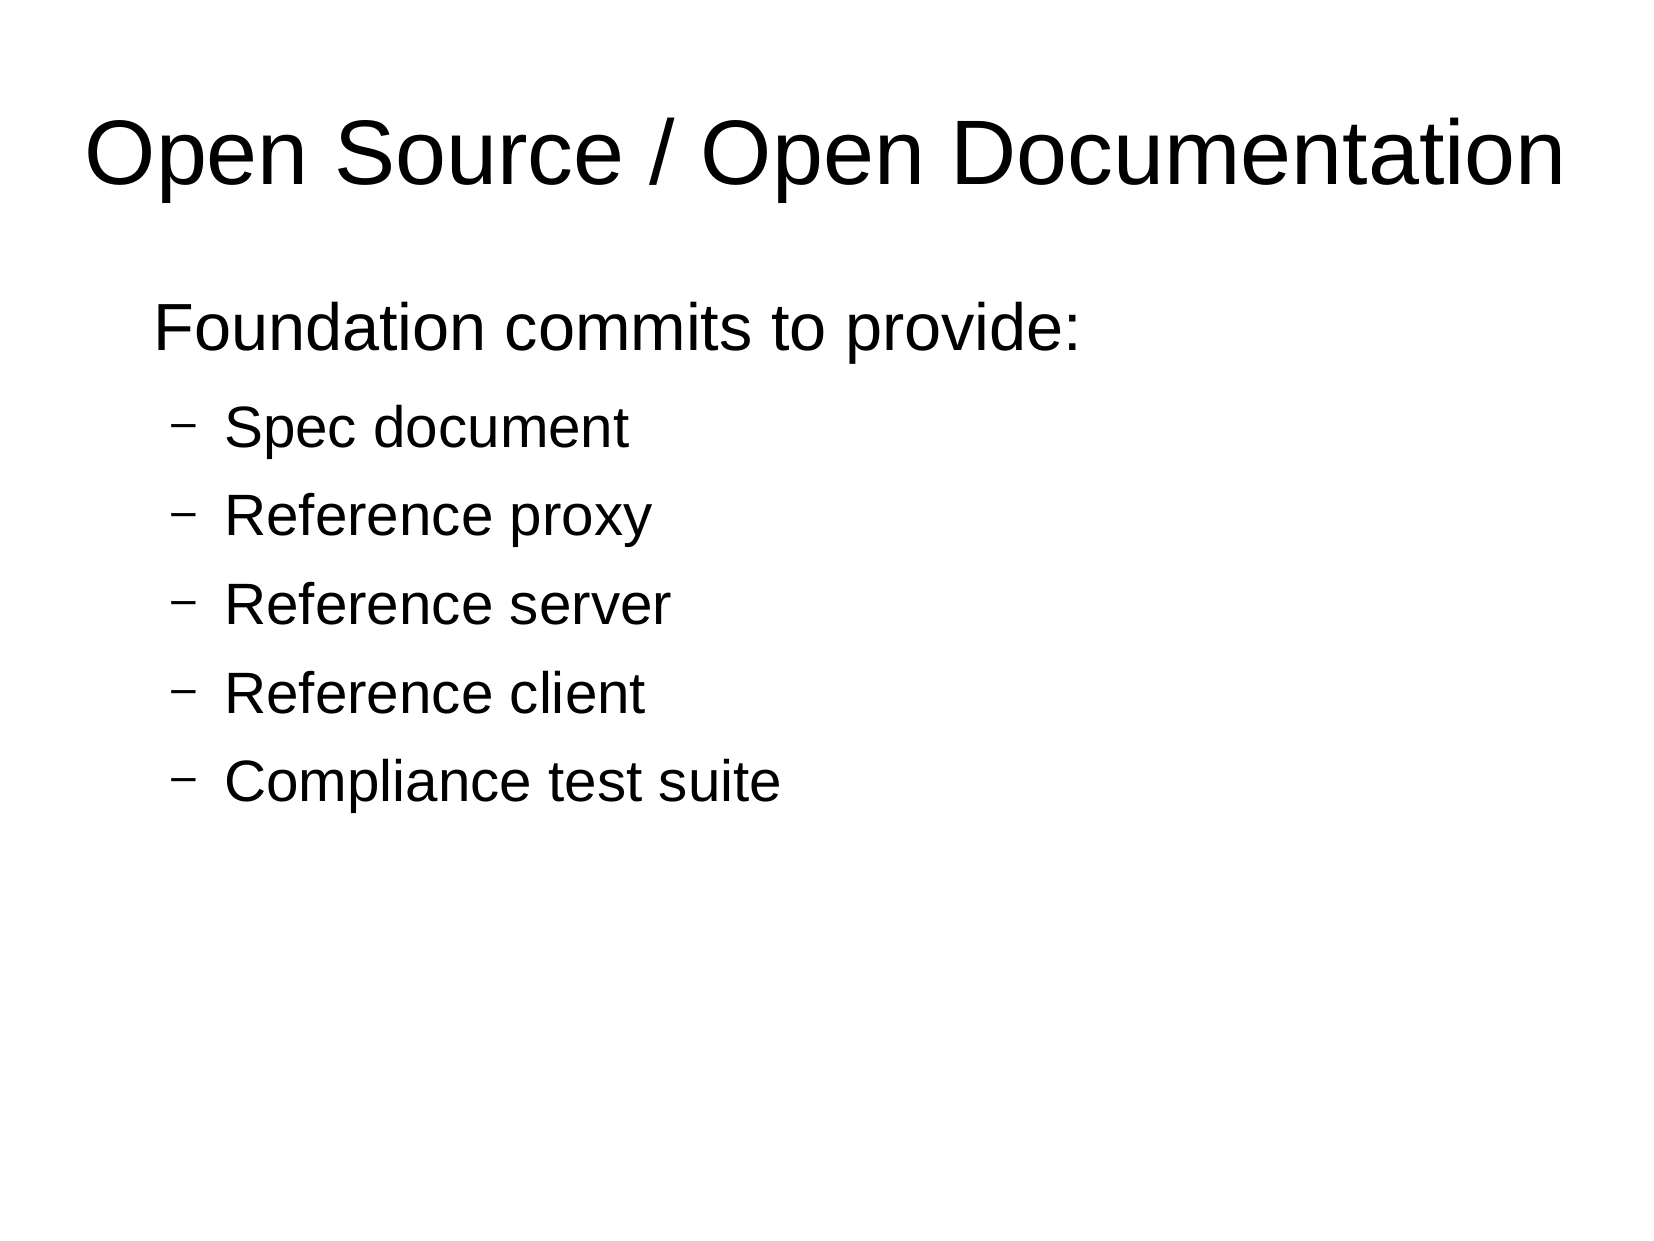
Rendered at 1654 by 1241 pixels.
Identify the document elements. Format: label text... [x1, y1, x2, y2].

text_box [82, 49, 1571, 272]
list Foundation commits to provide: Spec document Reference proxy Reference server Reference client Compliance test suite [82, 290, 1571, 1010]
